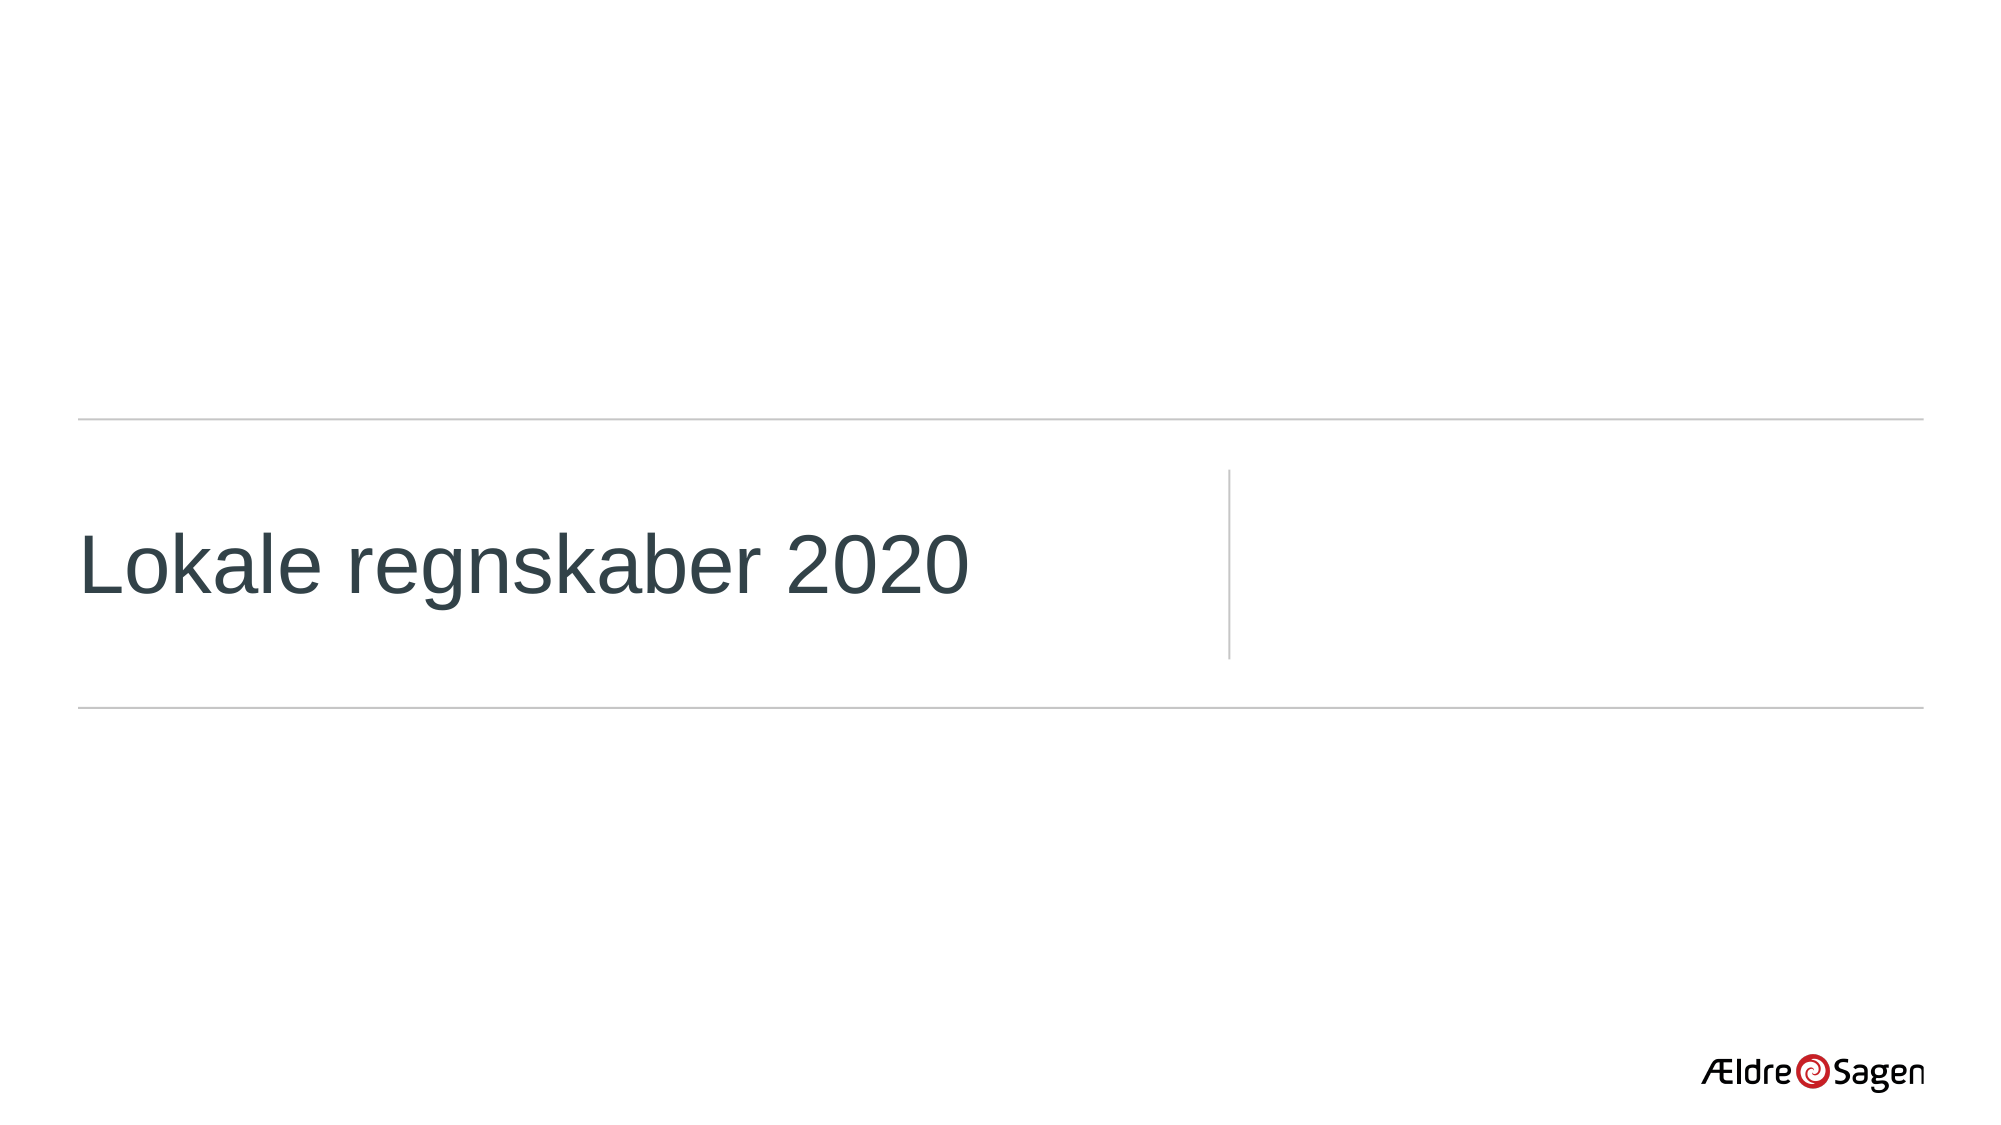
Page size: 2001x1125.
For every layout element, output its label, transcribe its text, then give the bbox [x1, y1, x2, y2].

title Lokale regnskaber 2020 [78, 420, 1186, 701]
